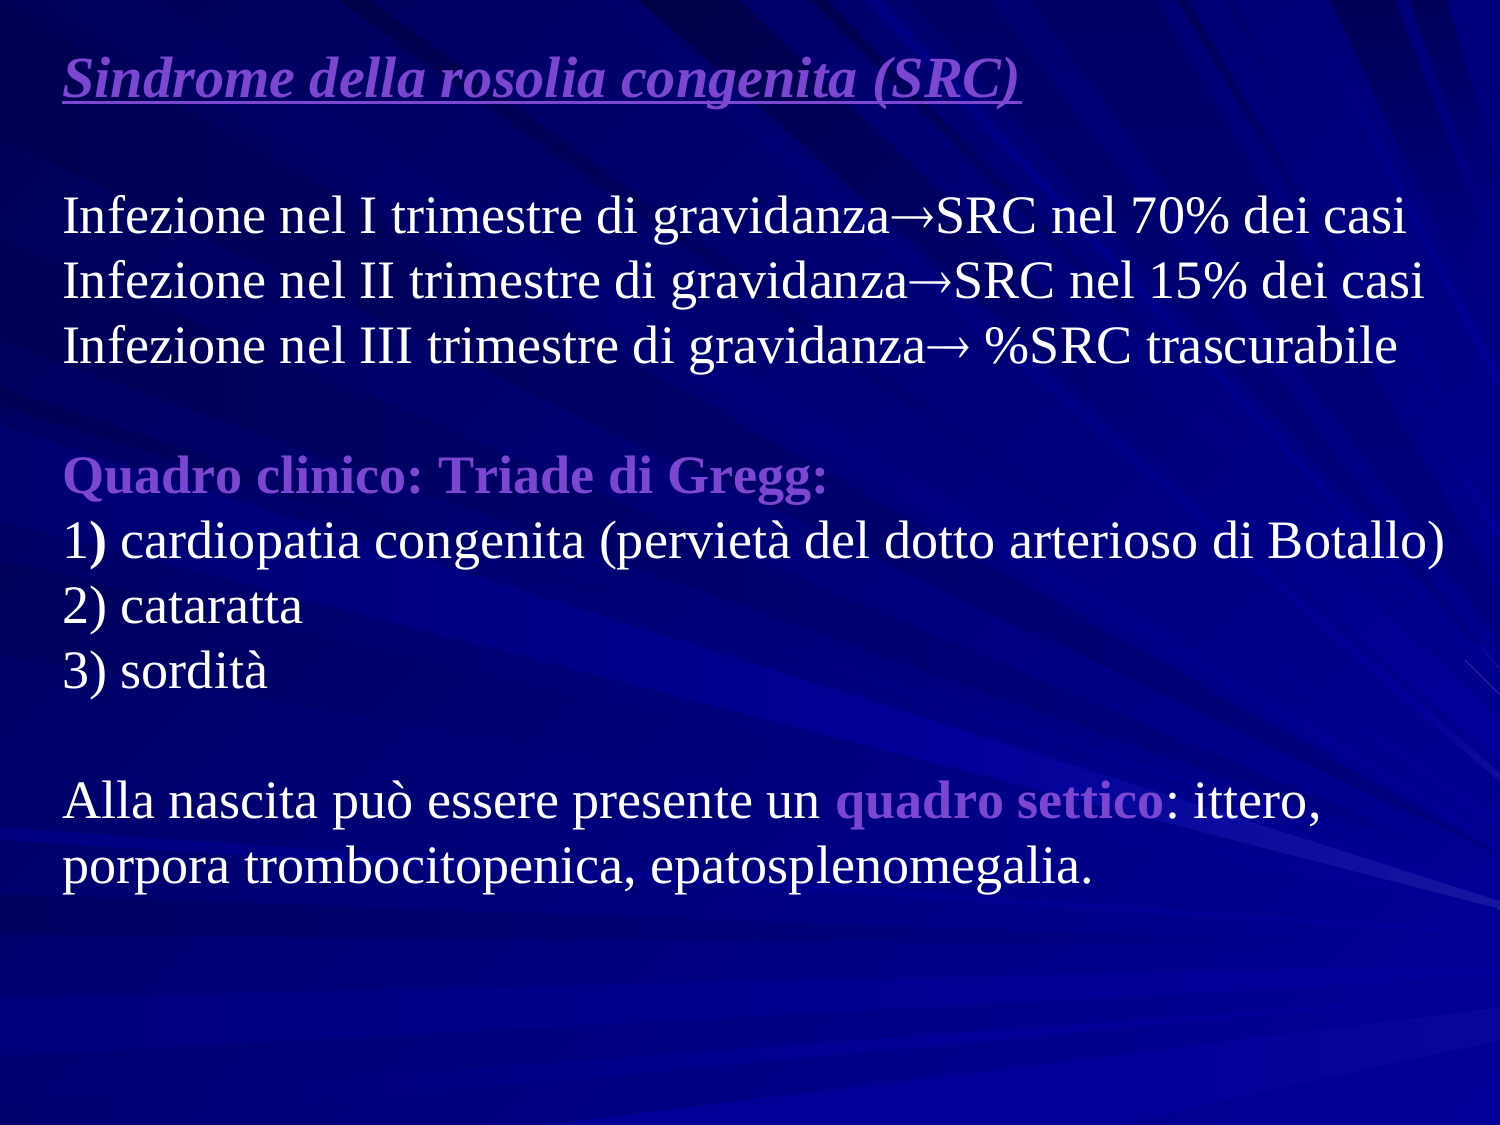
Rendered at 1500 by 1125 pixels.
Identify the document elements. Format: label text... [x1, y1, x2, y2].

text_box Sindrome della rosolia congenita (SRC) Infezione nel I trimestre di gravidanzaSRC nel 70% dei casi Infezione nel II trimestre di gravidanzaSRC nel 15% dei casi Infezione nel III trimestre di gravidanza %SRC trascurabile Quadro clinico: Triade di Gregg: 1) cardiopatia congenita (pervietà del dotto arterioso di Botallo) 2) cataratta 3) sordità Alla nascita può essere presente un quadro settico: ittero, porpora trombocitopenica, epatosplenomegalia. [47, 31, 1463, 967]
